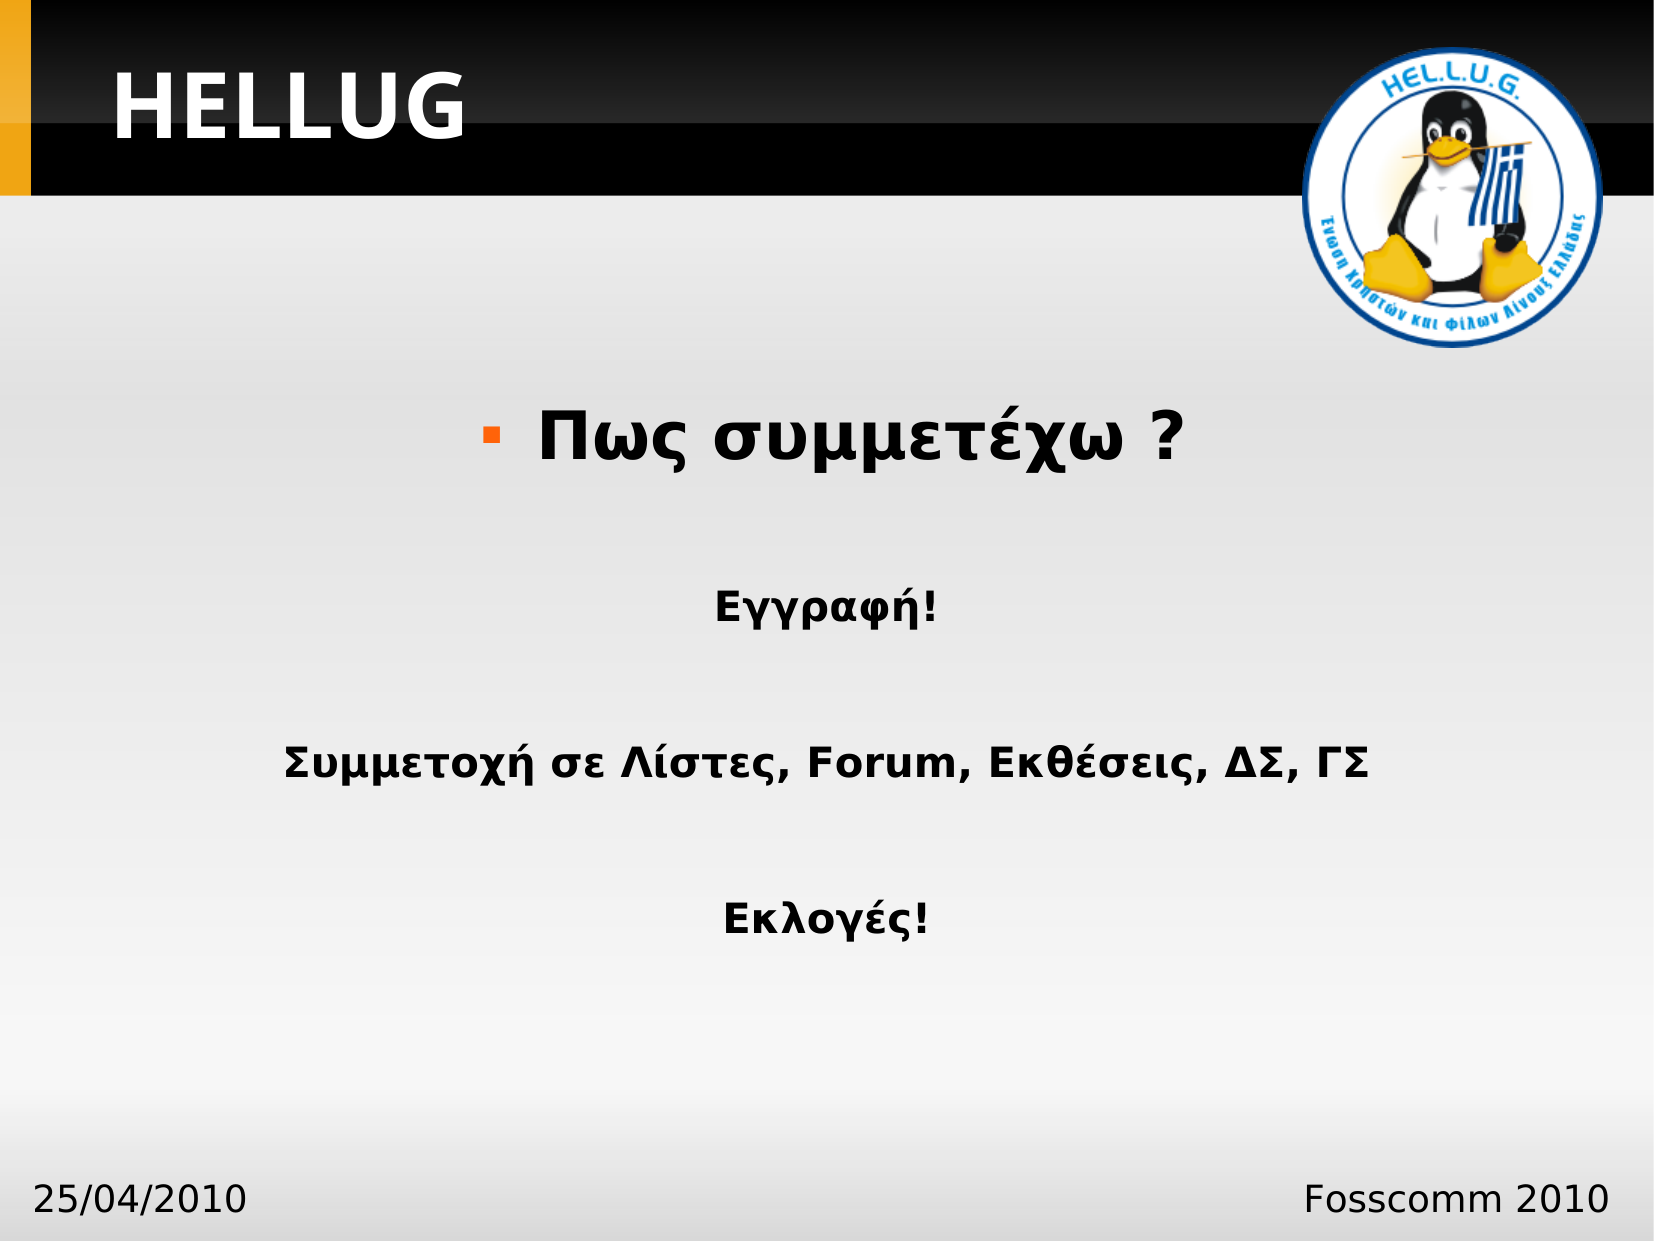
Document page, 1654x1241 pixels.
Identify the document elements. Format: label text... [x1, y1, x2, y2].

picture [0, 0, 1654, 1241]
list Πως συμμετέχω ? Εγγραφή! Συμμετοχή σε Λίστες, Forum, Εκθέσεις, ΔΣ, ΓΣ Εκλογές! [82, 290, 1571, 1109]
table_header Fosscomm 2010 [1275, 1170, 1637, 1229]
title HELLUG [76, 0, 1565, 208]
table_header 25/04/2010 [18, 1170, 300, 1229]
